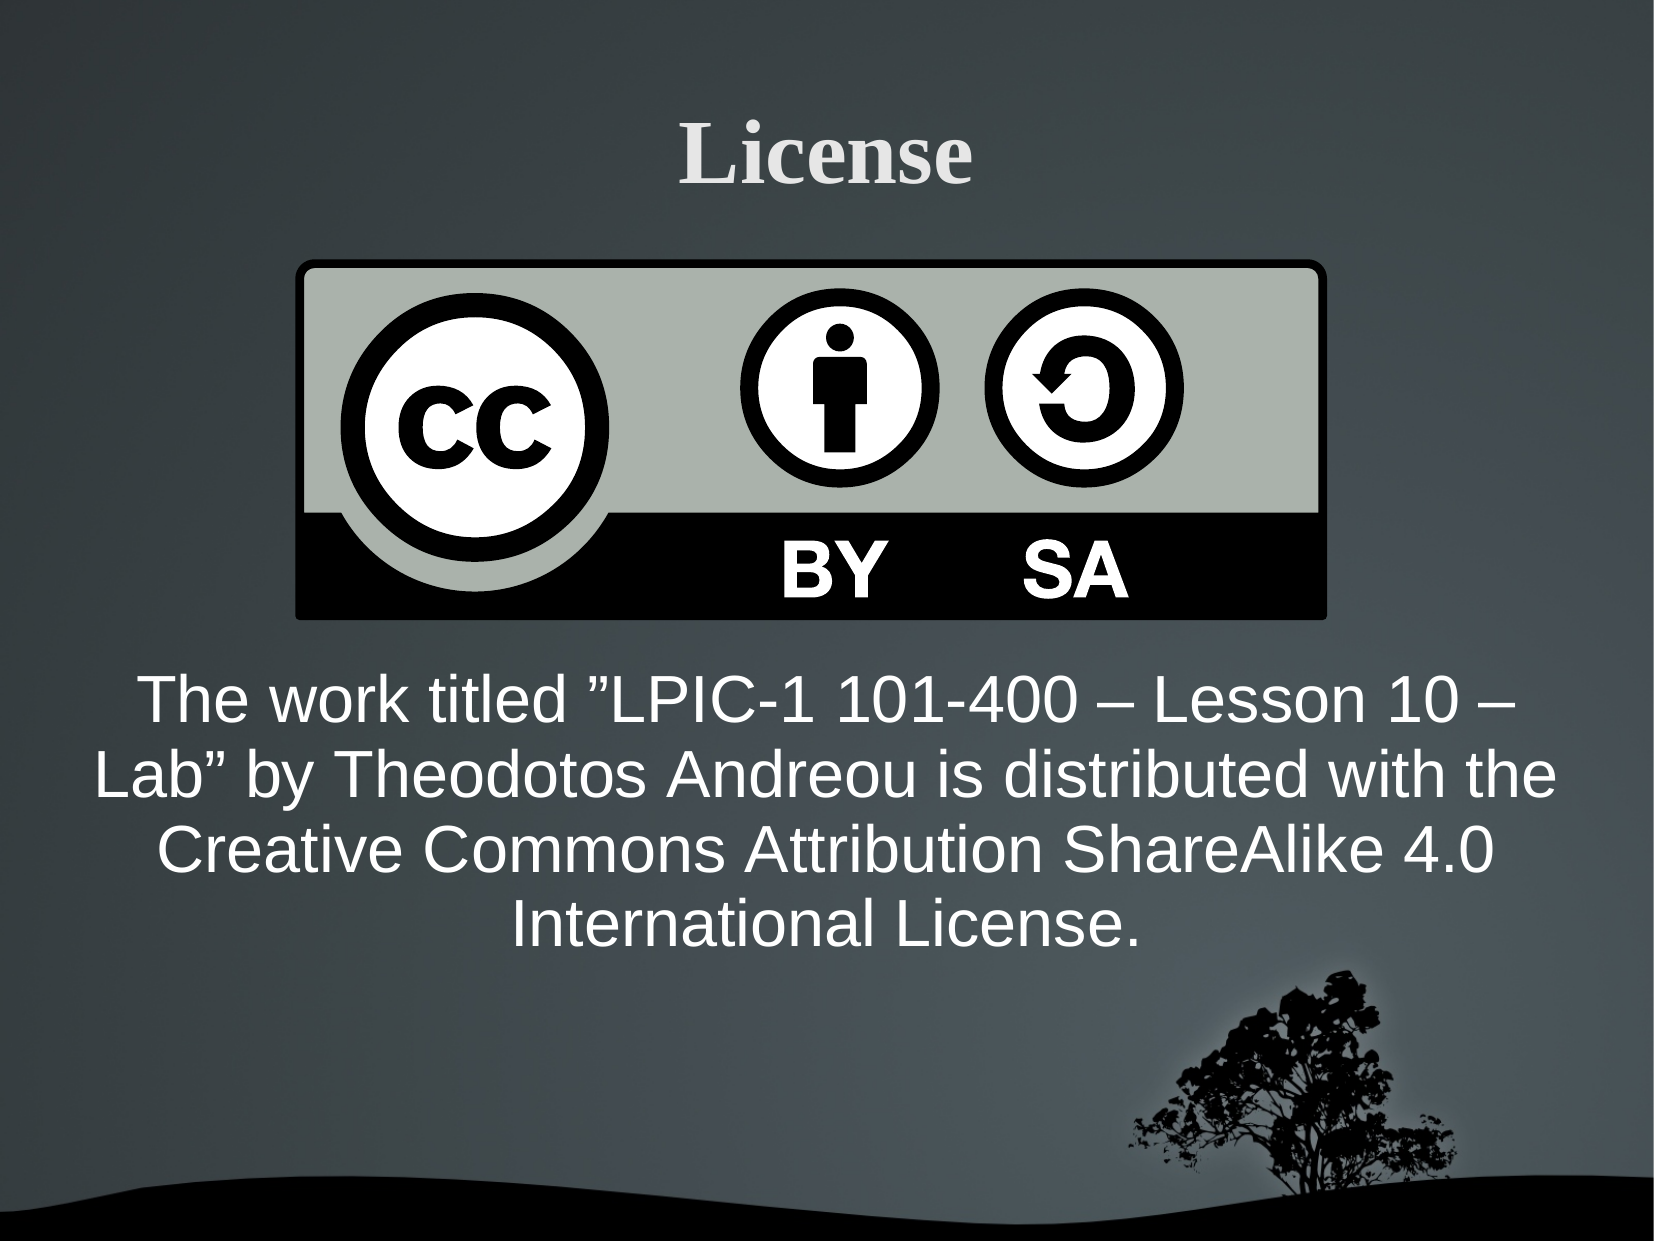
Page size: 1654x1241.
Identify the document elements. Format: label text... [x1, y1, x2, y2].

picture [0, 0, 1654, 1241]
title License [82, 49, 1571, 257]
subtitle The work titled ”LPIC-1 101-400 – Lesson 10 – Lab” by Theodotos Andreou is distributed with the Creative Commons Attribution ShareAlike 4.0 International License. [82, 290, 1571, 1109]
